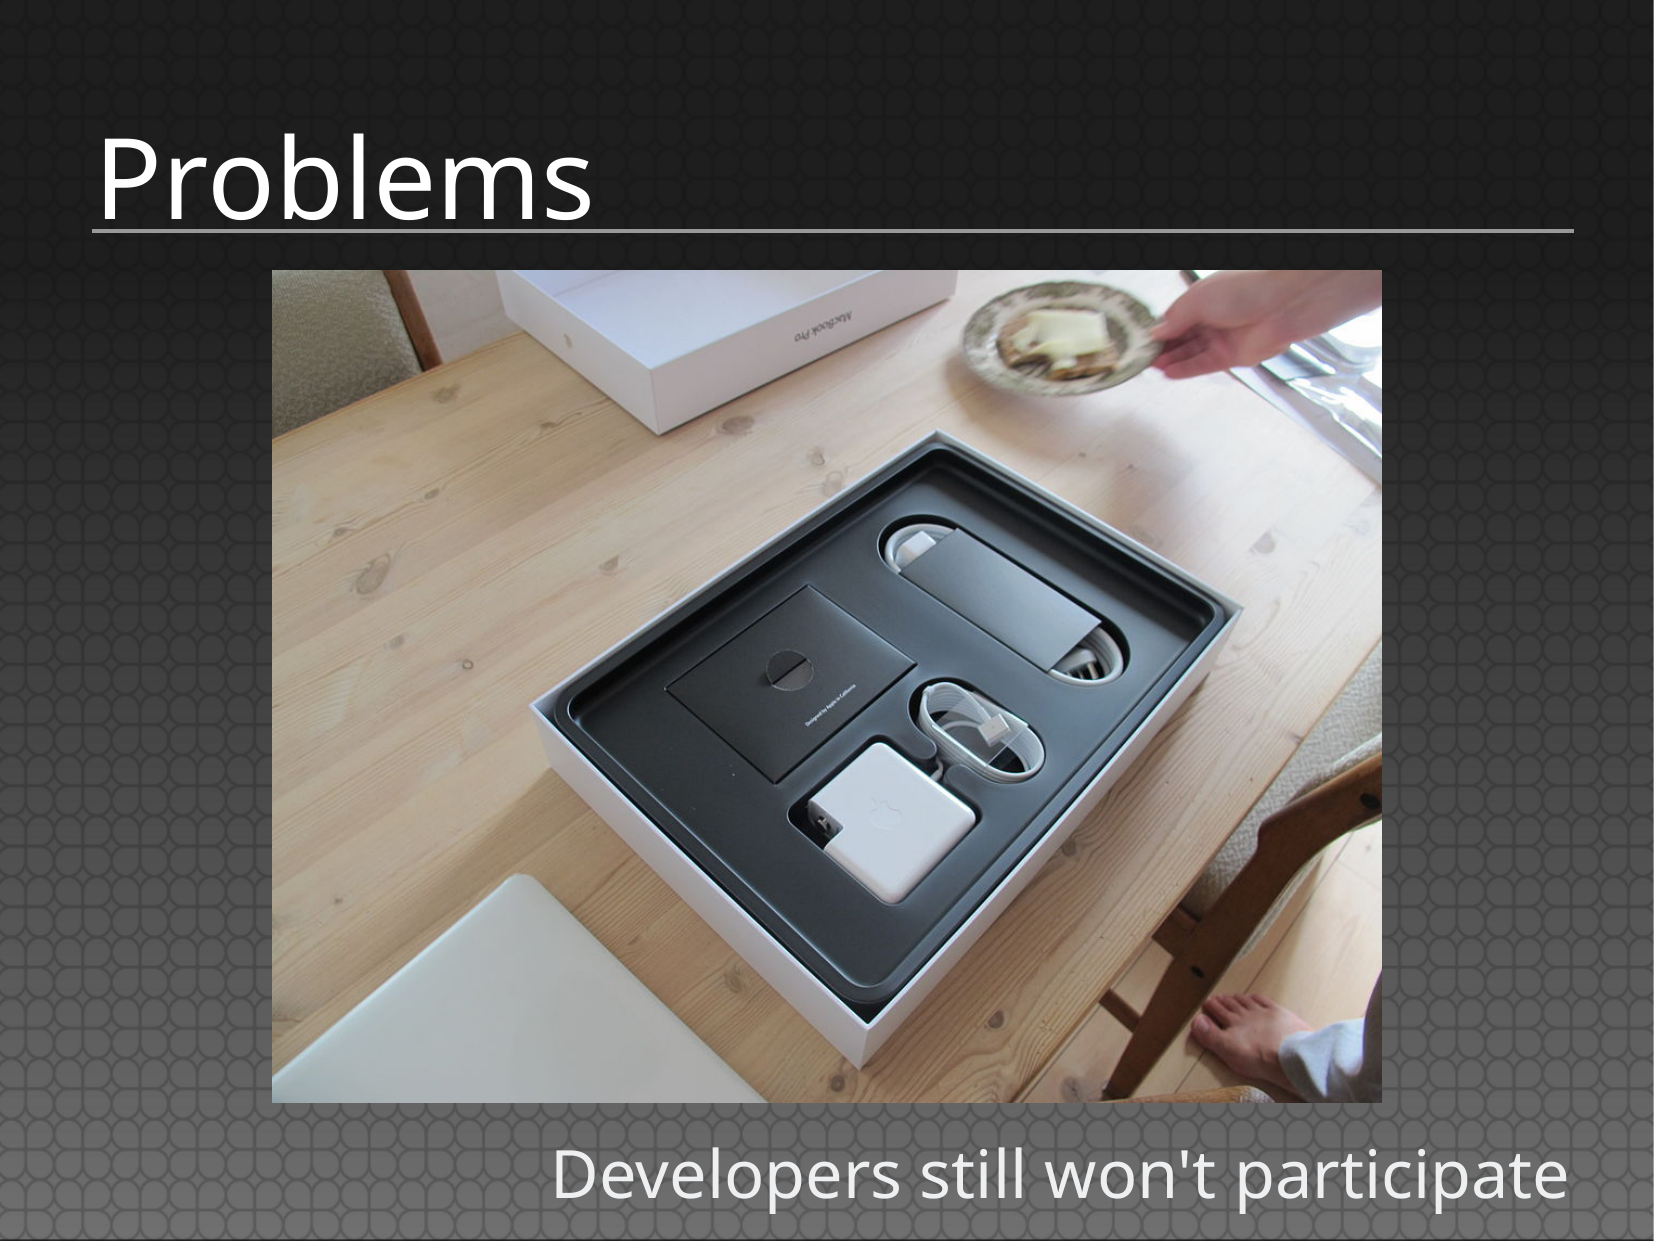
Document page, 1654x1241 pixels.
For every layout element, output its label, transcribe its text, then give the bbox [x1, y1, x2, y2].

list Developers still won't participate [105, 1030, 1573, 1219]
title Problems [94, 100, 1426, 251]
picture [0, 0, 1654, 1241]
